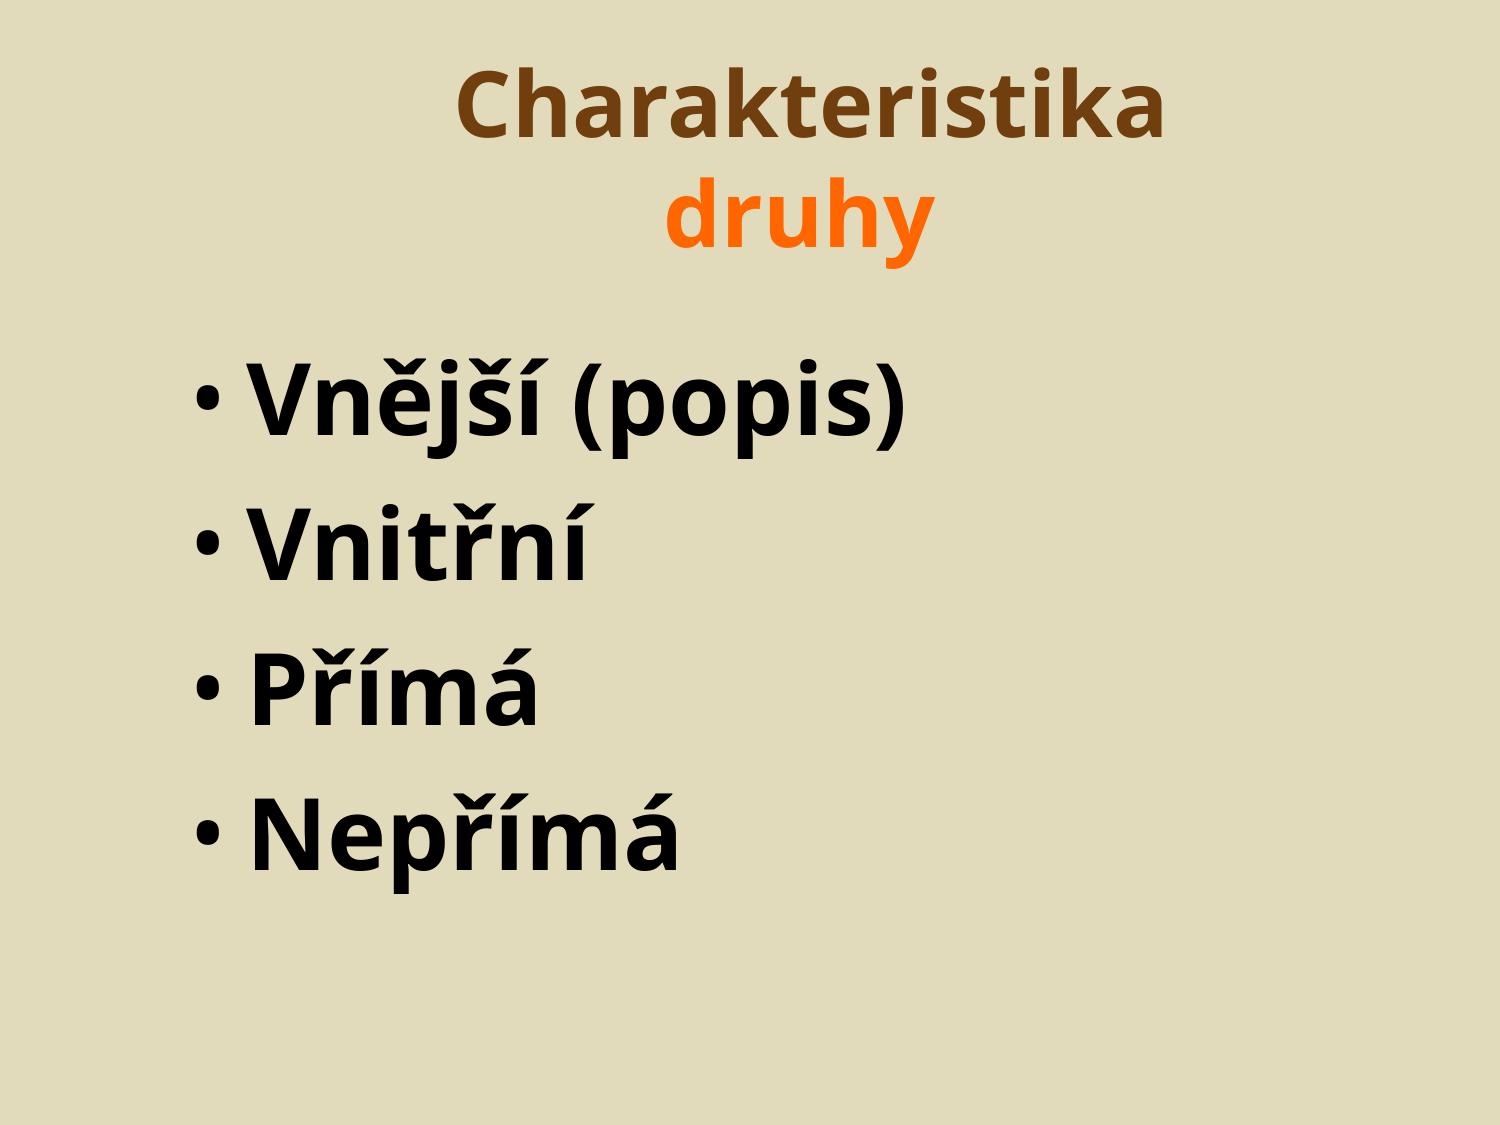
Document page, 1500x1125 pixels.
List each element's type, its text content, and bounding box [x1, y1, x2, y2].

title Charakteristika druhy [174, 38, 1425, 274]
list Vnější (popis) Vnitřní Přímá Nepřímá [174, 328, 1425, 963]
